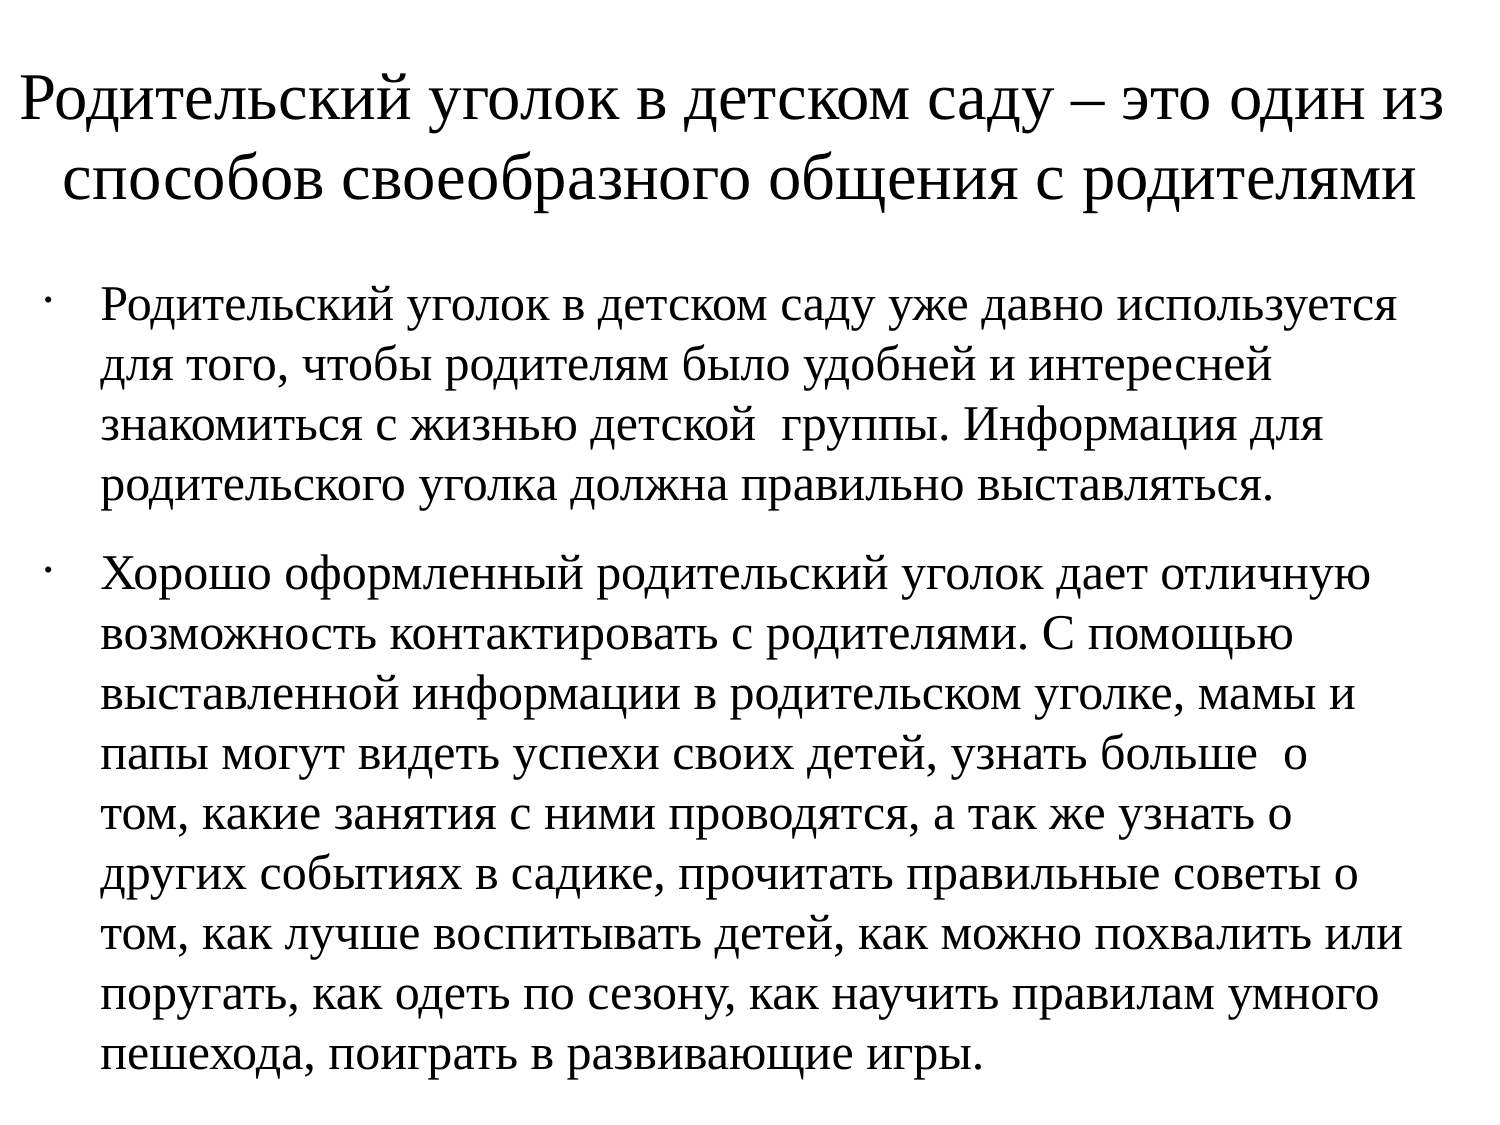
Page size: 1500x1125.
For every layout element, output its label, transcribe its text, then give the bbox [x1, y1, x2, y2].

title Родительский уголок в детском саду – это один из способов своеобразного общения с родителями [0, 45, 1483, 233]
list Родительский уголок в детском саду уже давно используется для того, чтобы родителям было удобней и интересней знакомиться с жизнью детской группы. Информация для родительского уголка должна правильно выставляться. Хорошо оформленный родительский уголок дает отличную возможность контактировать с родителями. С помощью выставленной информации в родительском уголке, мамы и папы могут видеть успехи своих детей, узнать больше о том, какие занятия с ними проводятся, а так же узнать о других событиях в садике, прочитать правильные советы о том, как лучше воспитывать детей, как можно похвалить или поругать, как одеть по сезону, как научить правилам умного пешехода, поиграть в развивающие игры. [29, 262, 1425, 1005]
